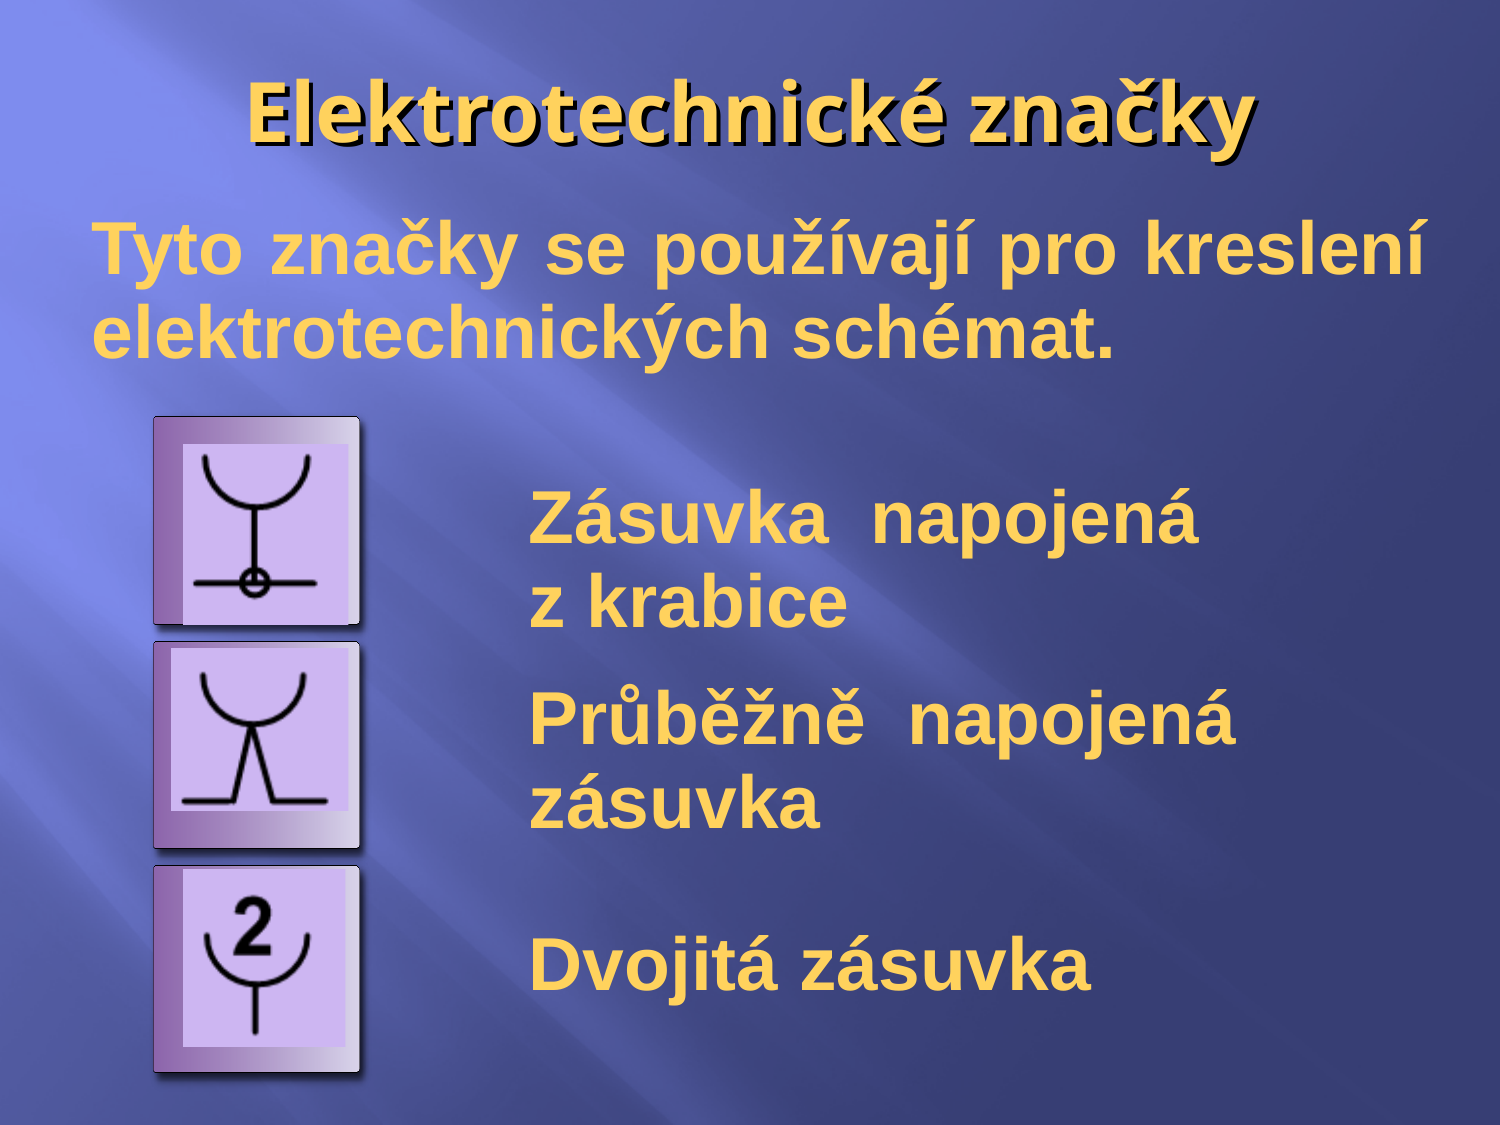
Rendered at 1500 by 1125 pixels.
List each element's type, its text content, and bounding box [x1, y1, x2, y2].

title Elektrotechnické značky [75, 45, 1426, 173]
text_box Dvojitá zásuvka [513, 881, 1459, 1047]
text_box Tyto značky se používají pro kreslení elektrotechnických schémat. [76, 184, 1447, 398]
text_box Zásuvka napojená z krabice [513, 467, 1223, 634]
picture [147, 408, 373, 1095]
text_box Průběžně napojená zásuvka [513, 668, 1258, 835]
